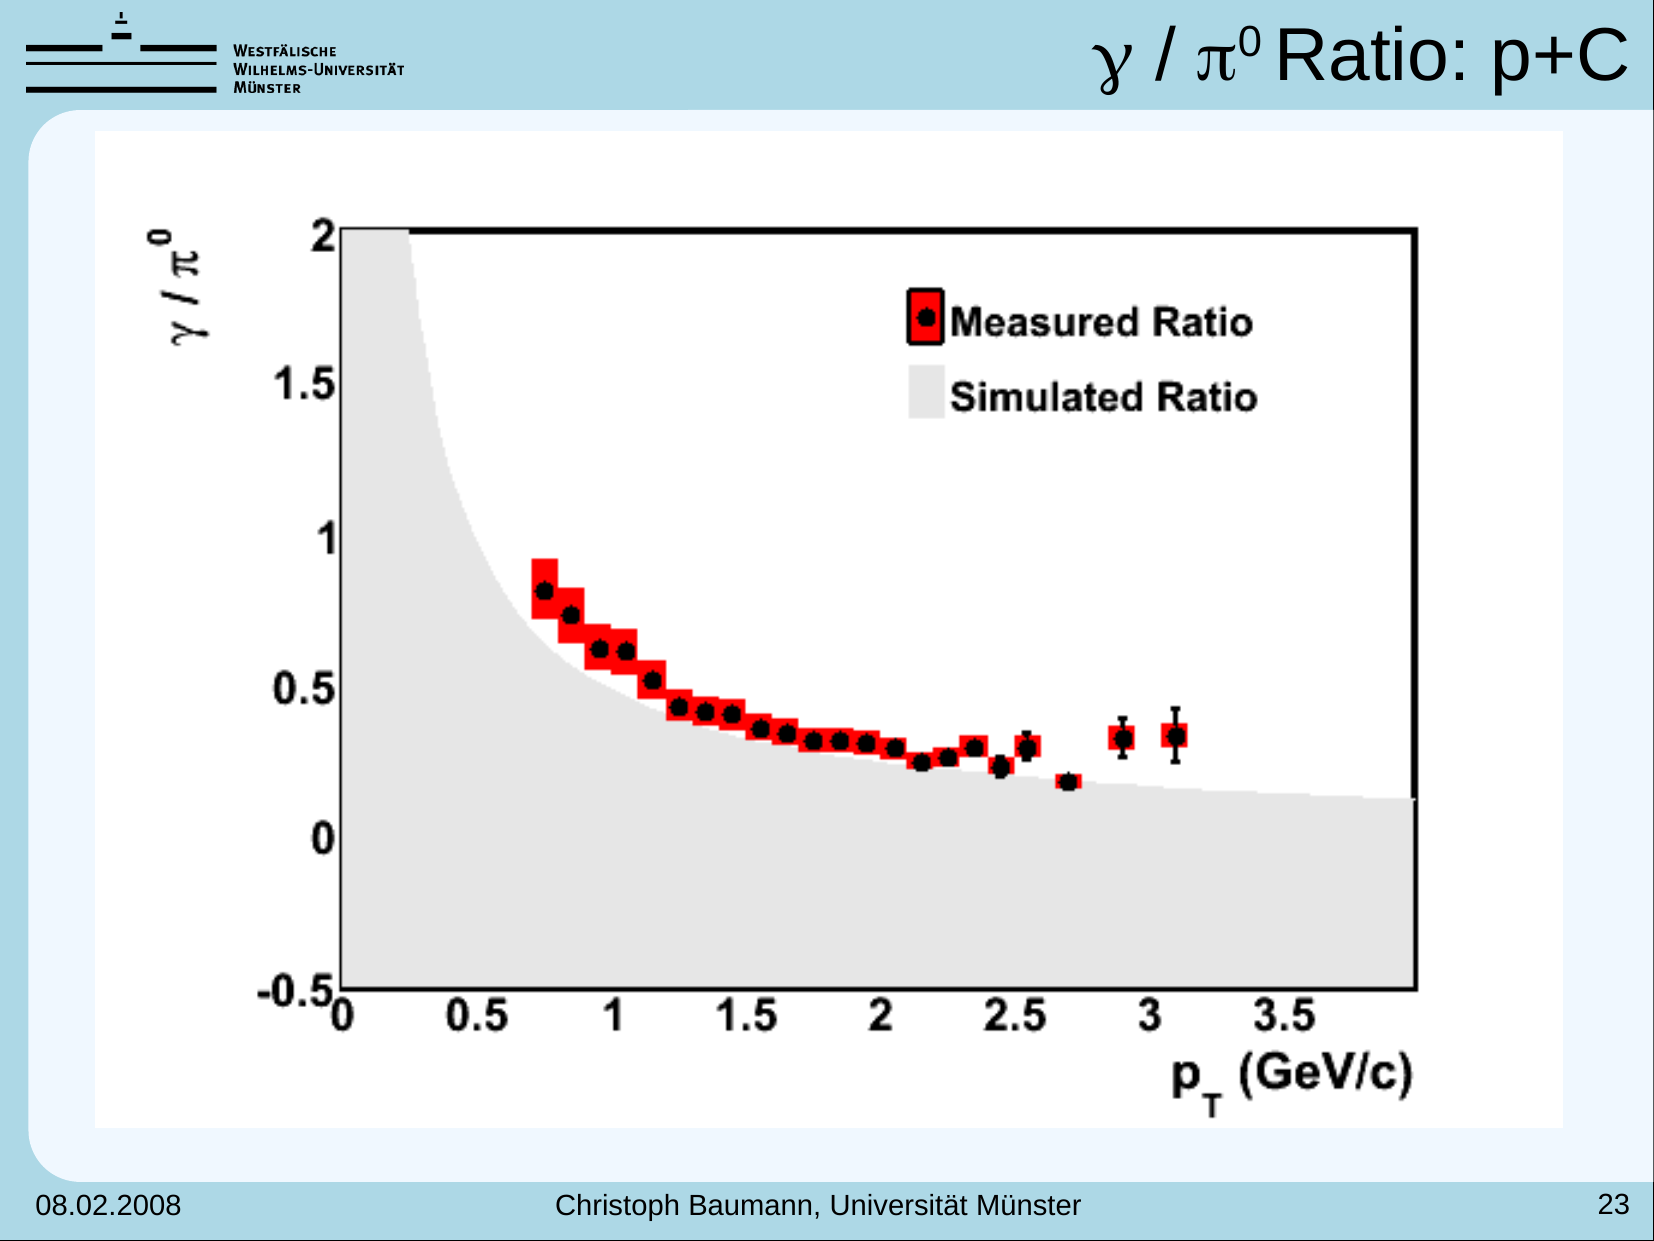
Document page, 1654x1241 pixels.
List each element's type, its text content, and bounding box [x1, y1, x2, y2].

picture [26, 12, 404, 93]
picture [95, 131, 1563, 1128]
title g / p0 Ratio: p+C [435, 8, 1631, 102]
